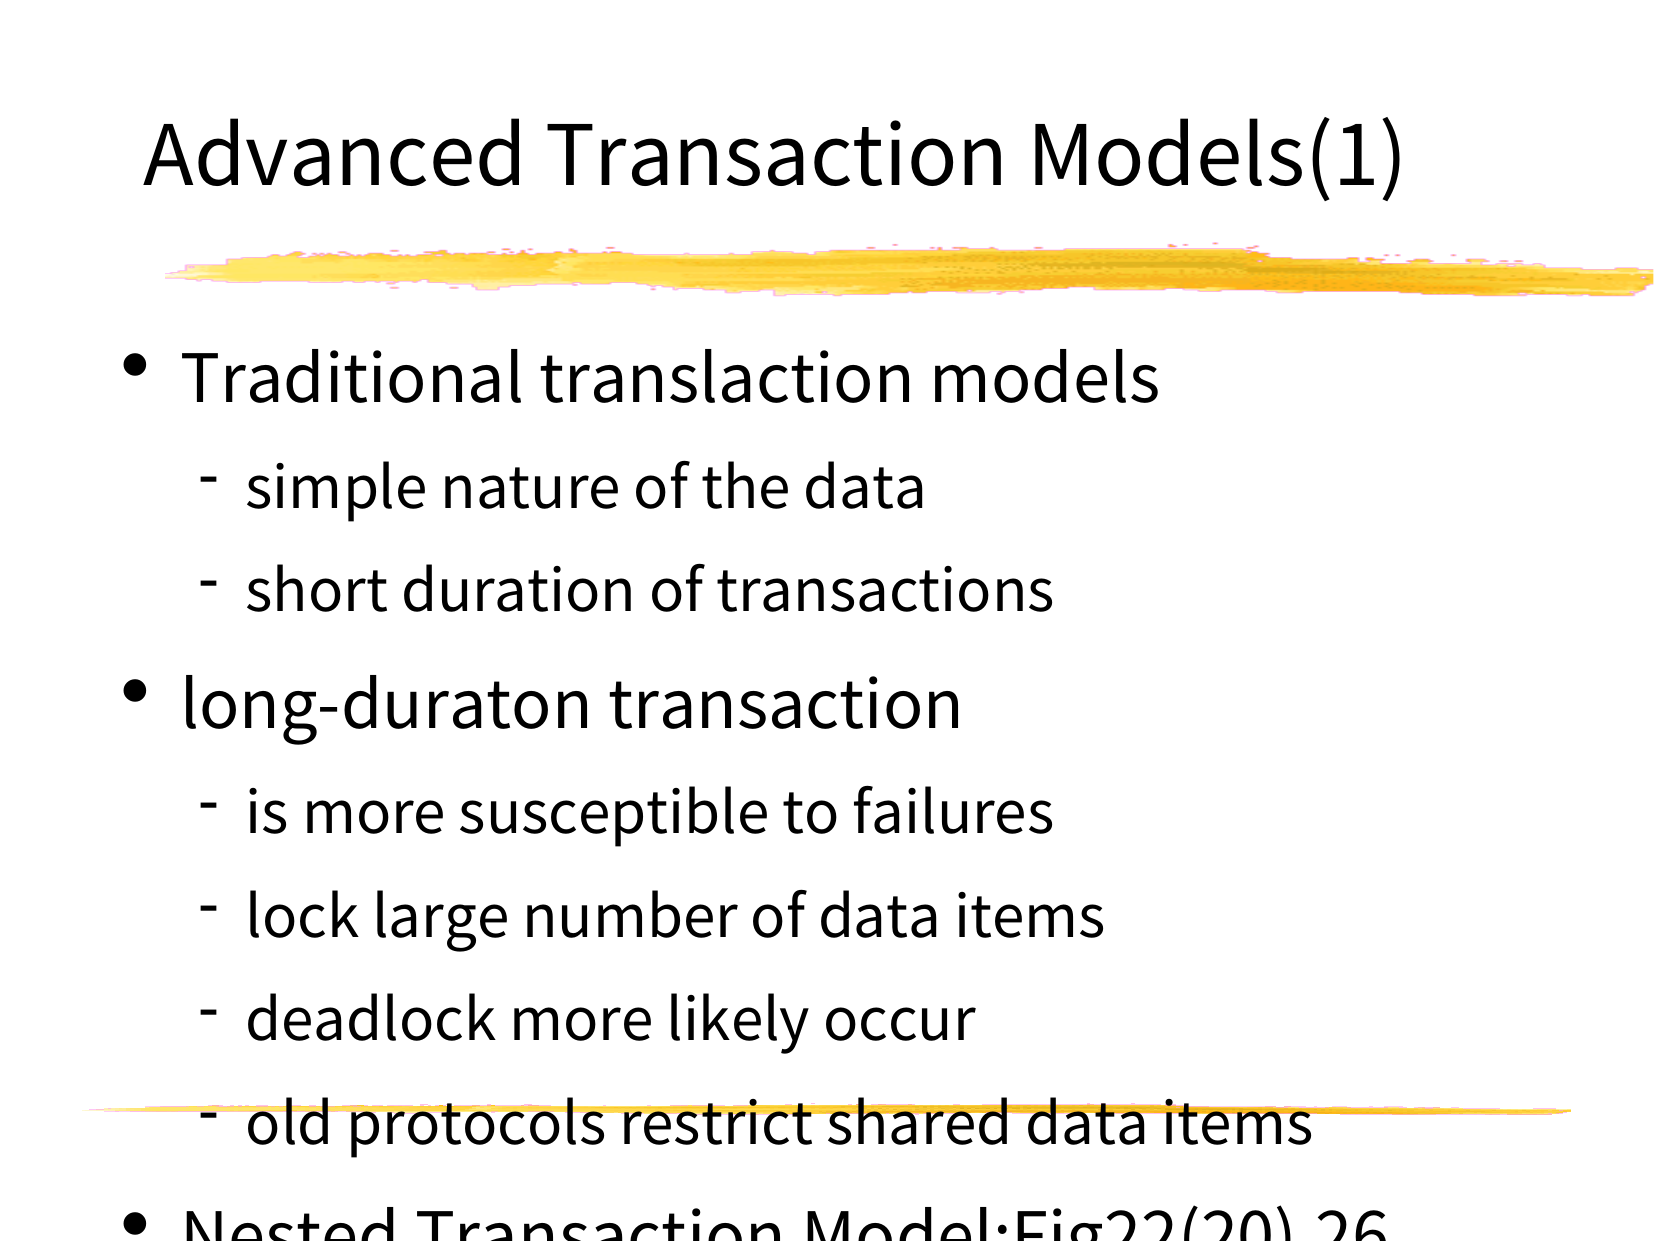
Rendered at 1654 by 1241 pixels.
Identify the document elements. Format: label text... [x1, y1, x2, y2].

picture [82, 1102, 124, 1117]
list Traditional translaction models simple nature of the data short duration of transactions long-duraton transaction is more susceptible to failures lock large number of data items deadlock more likely occur old protocols restrict shared data items Nested Transaction Model:Fig22(20).26 savepoint [124, 316, 1530, 1118]
picture [1530, 1102, 1571, 1117]
picture [165, 237, 1654, 308]
title Advanced Transaction Models(1) [73, 39, 1479, 249]
